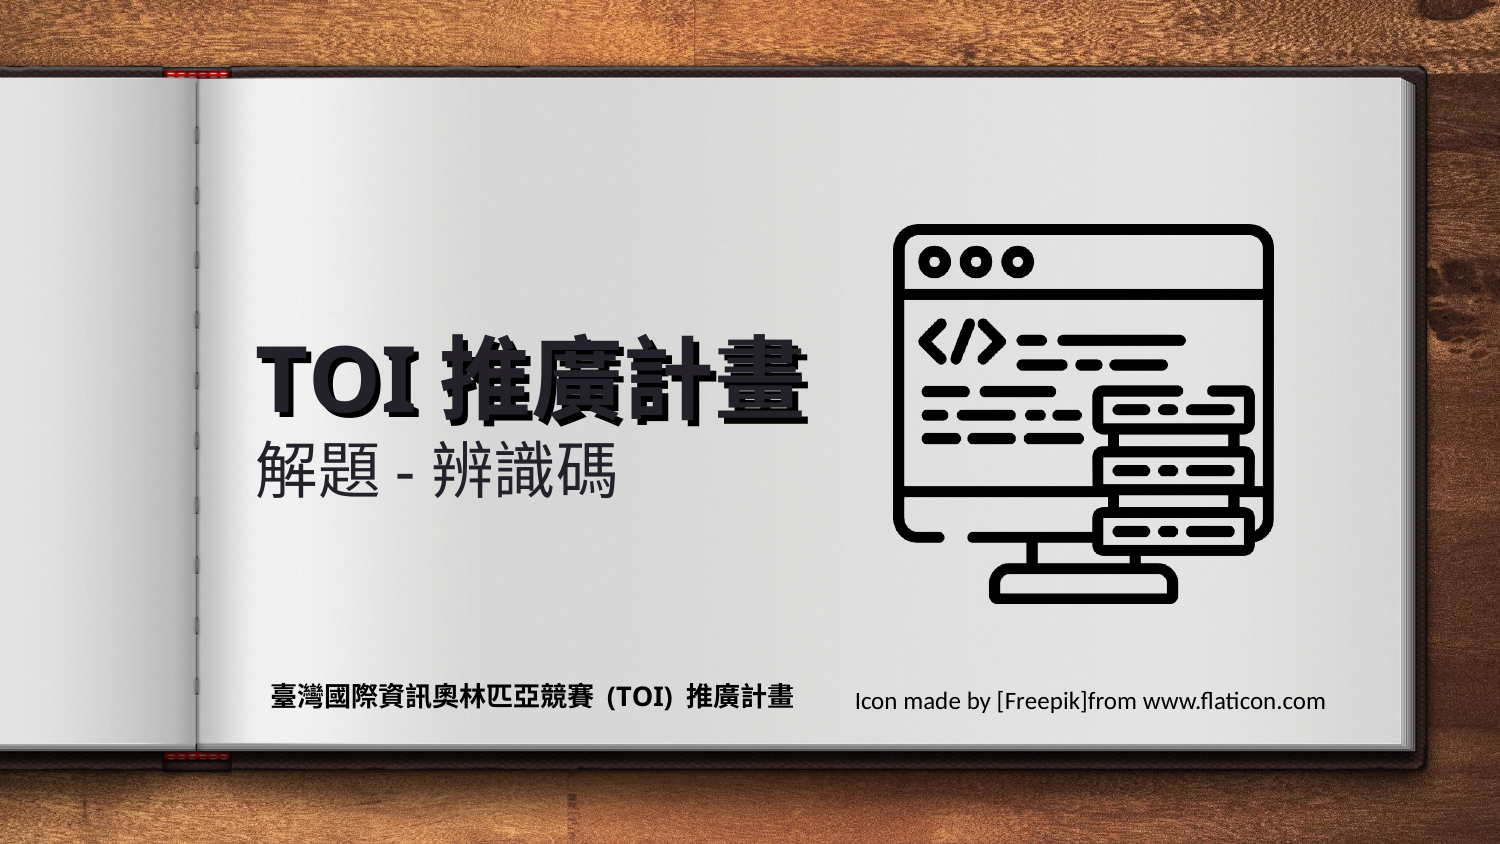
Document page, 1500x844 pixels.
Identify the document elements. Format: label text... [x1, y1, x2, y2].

text_box Icon made by [Freepik]from www.flaticon.com [840, 677, 1364, 722]
picture [893, 223, 1274, 604]
title TOI推廣計畫 解題-辨識碼 [240, 262, 893, 565]
